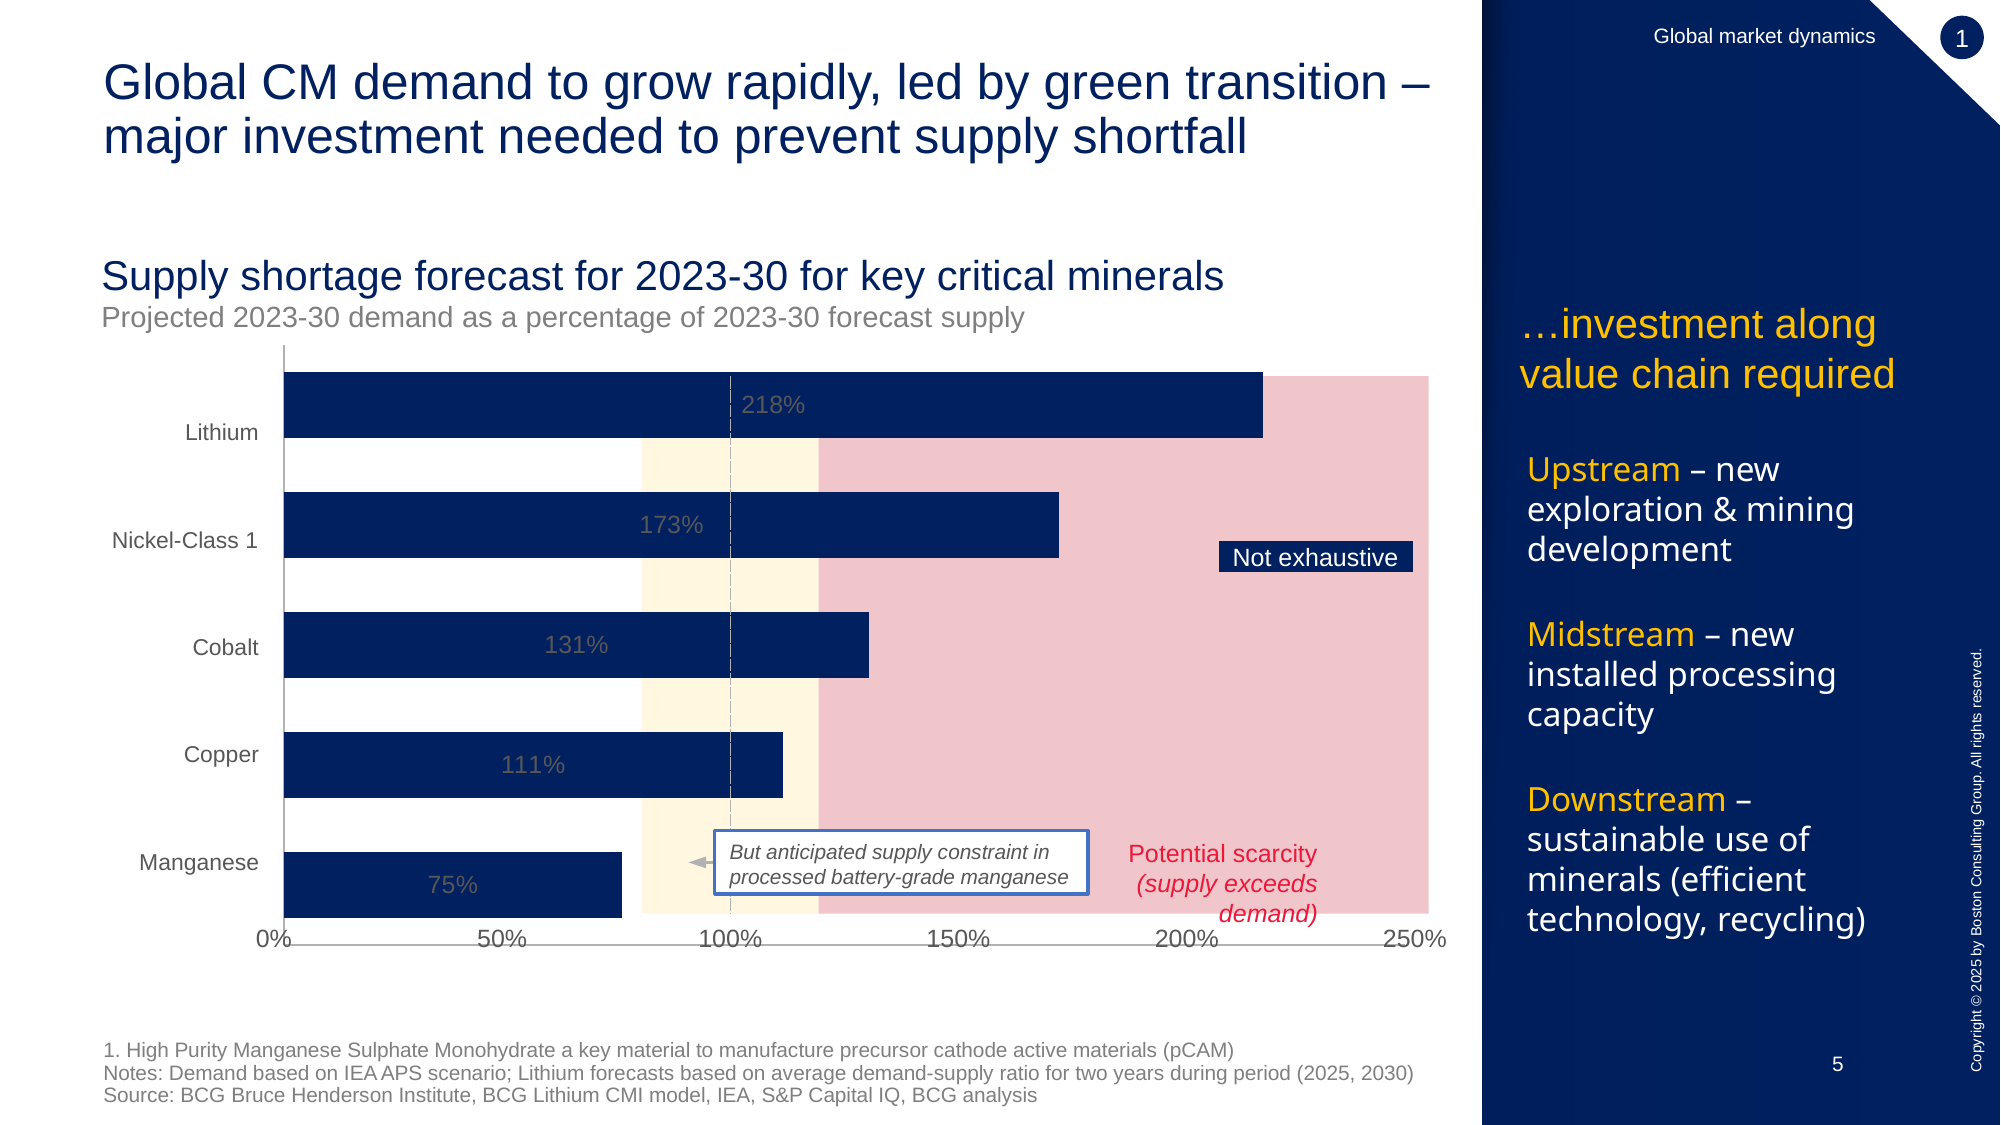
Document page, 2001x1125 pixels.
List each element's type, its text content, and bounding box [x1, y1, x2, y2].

text_box 0% [256, 920, 292, 953]
text_box Lithium [185, 415, 259, 445]
text_box Supply shortage forecast for 2023-30 for key critical minerals Projected 2023-30 demand as a percentage of 2023-30 forecast supply [101, 248, 1380, 334]
text_box 200% [1155, 931, 1164, 945]
text_box But anticipated supply constraint in processed battery-grade manganese [715, 831, 1088, 894]
text_box 1. High Purity Manganese Sulphate Monohydrate a key material to manufacture precursor cathode active materials (pCAM) Notes: Demand based on IEA APS scenario; Lithium forecasts based on average demand-supply ratio for two years during period (2025, 2030) Source: BCG Bruce Henderson Institute, BCG Lithium CMI model, IEA, S&P Capital IQ, BCG analysis [103, 1039, 1459, 1107]
text_box 0% [258, 931, 266, 945]
text_box Upstream – new exploration & mining development Midstream – new installed processing capacity Downstream –sustainable use of minerals (efficient technology, recycling) [1526, 448, 1872, 998]
text_box Copper [184, 737, 259, 768]
text_box 250% [1383, 920, 1447, 953]
text_box …investment along value chain required [1519, 296, 1899, 398]
text_box Potential scarcity (supply exceeds demand) [1128, 838, 1415, 899]
title Global CM demand to grow rapidly, led by green transition – major investment needed to prevent supply shortfall [103, 55, 1433, 165]
text_box Not exhaustive [1219, 541, 1413, 572]
text_box Global market dynamics [1653, 14, 1892, 56]
text_box Cobalt [192, 630, 259, 660]
text_box [1869, 0, 2000, 126]
text_box 1 [1940, 15, 1984, 60]
text_box Manganese [139, 845, 259, 875]
text_box 50% [477, 920, 527, 953]
chart [260, 332, 1429, 958]
text_box 100% [699, 920, 762, 953]
text_box Nickel-Class 1 [112, 522, 259, 553]
text_box 250% [1383, 931, 1392, 945]
text_box 200% [1155, 920, 1219, 953]
text_box 150% [927, 920, 990, 953]
